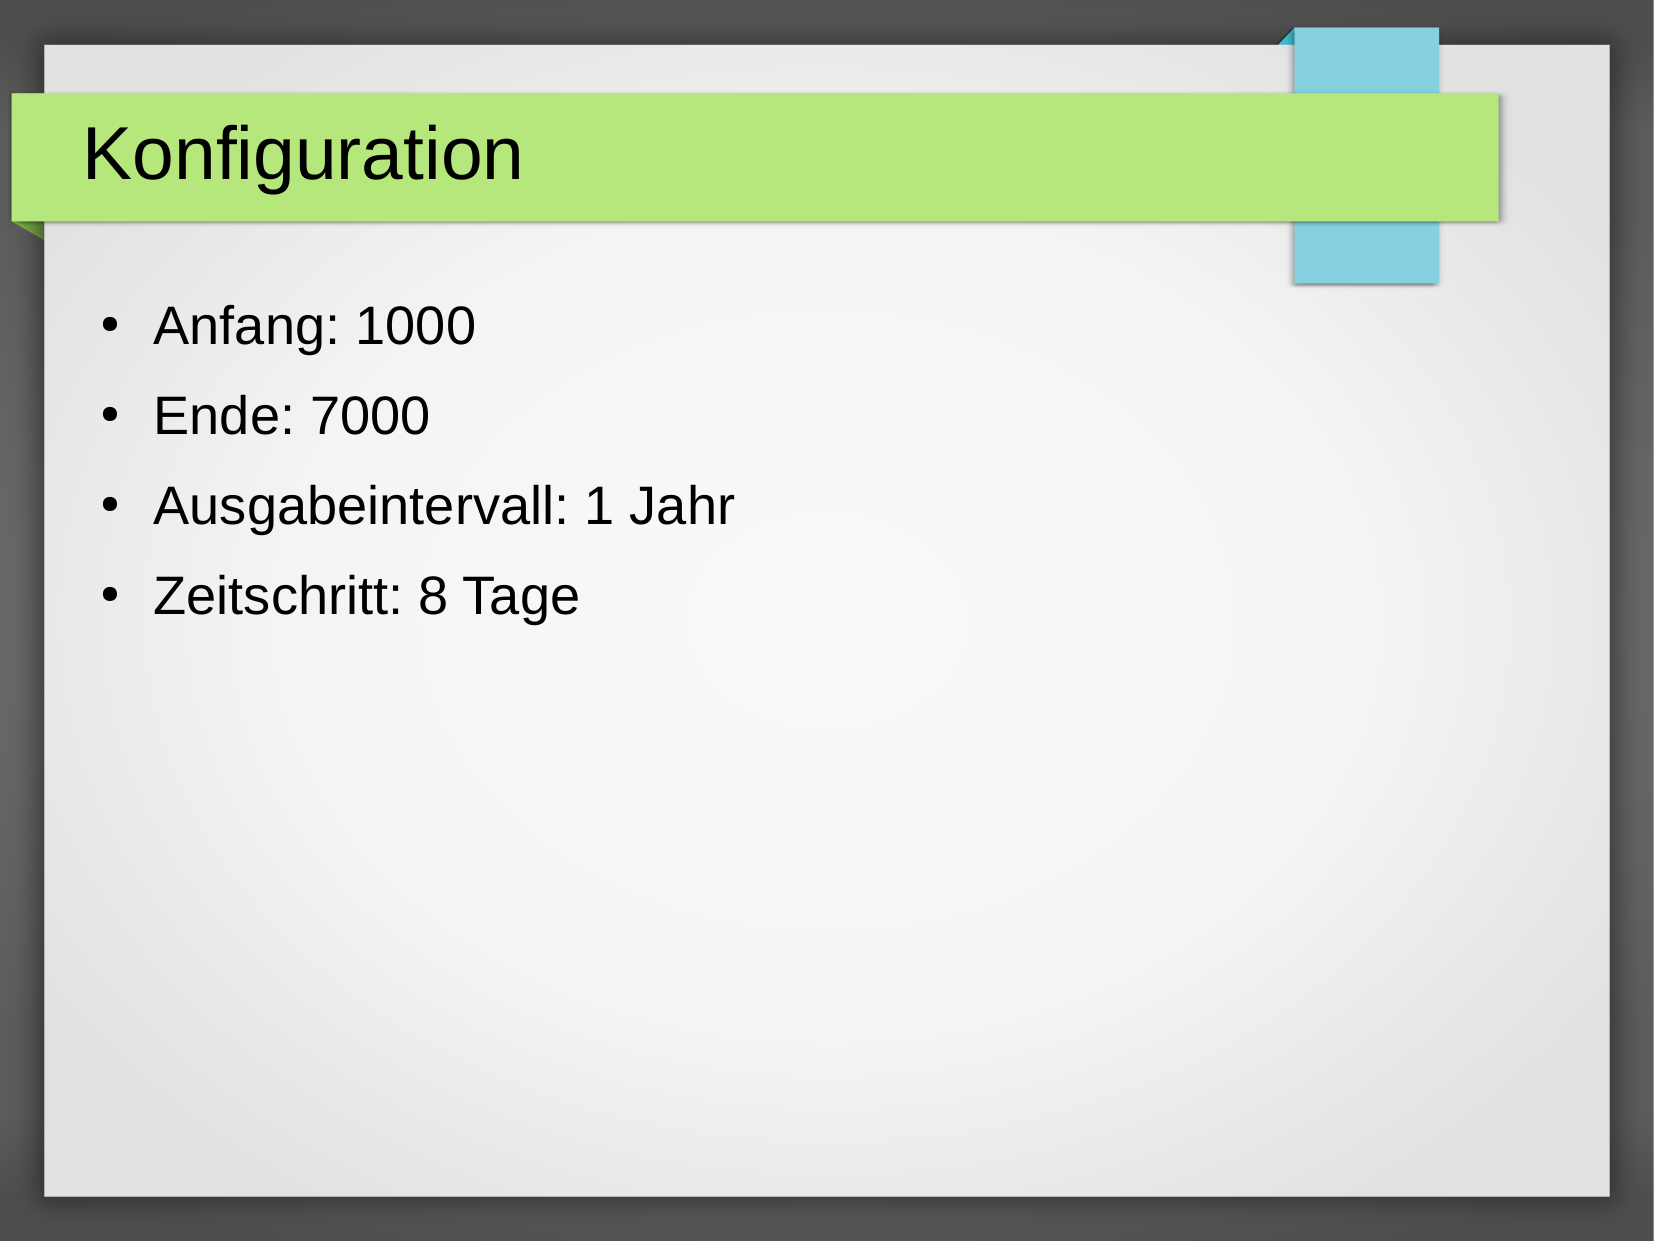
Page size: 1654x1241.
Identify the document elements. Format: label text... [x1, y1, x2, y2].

picture [0, 0, 1654, 1241]
list Anfang: 1000 Ende: 7000 Ausgabeintervall: 1 Jahr Zeitschritt: 8 Tage [82, 295, 1571, 1015]
title Konfiguration [82, 94, 1264, 213]
